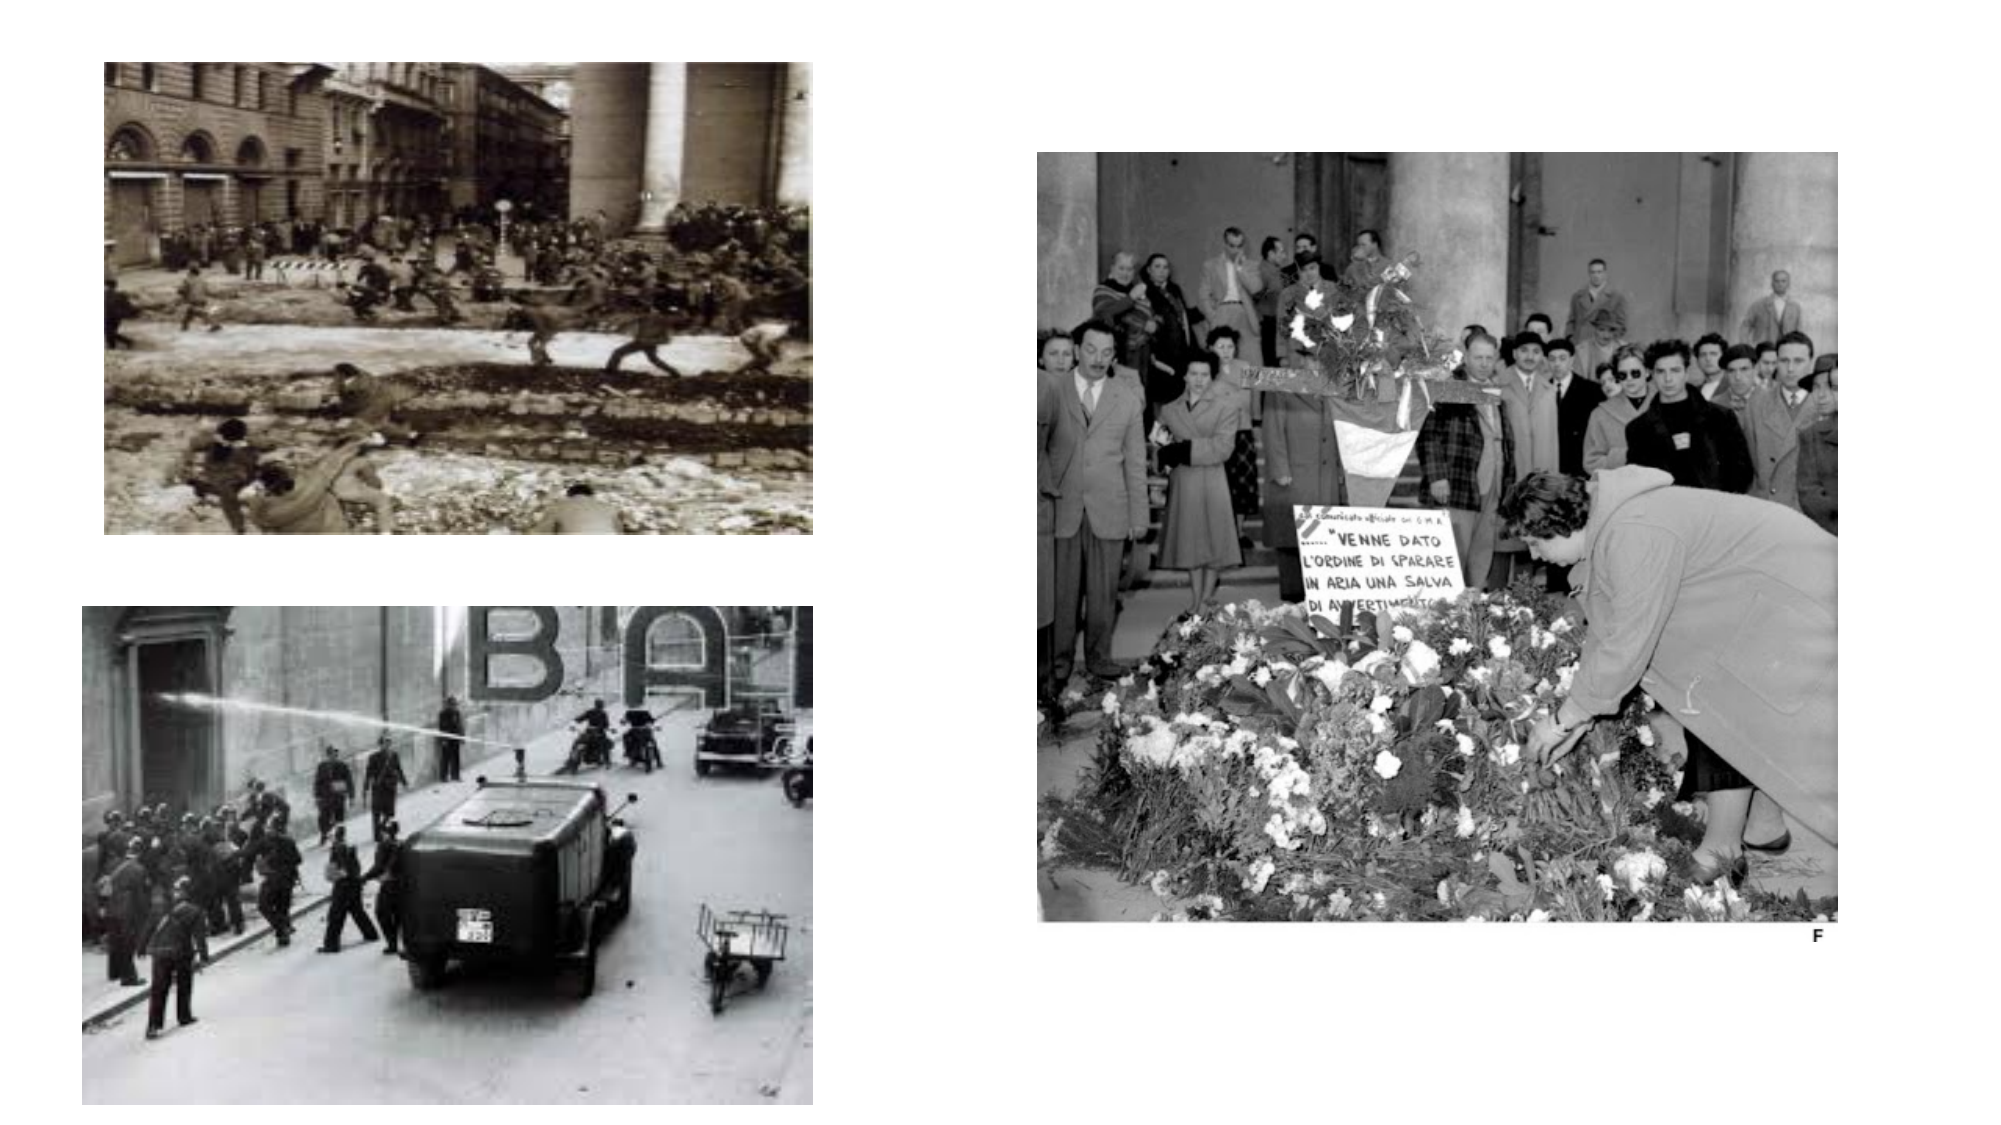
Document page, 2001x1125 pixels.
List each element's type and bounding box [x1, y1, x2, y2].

picture [1037, 152, 1838, 942]
picture [104, 62, 813, 535]
picture [82, 606, 813, 1105]
